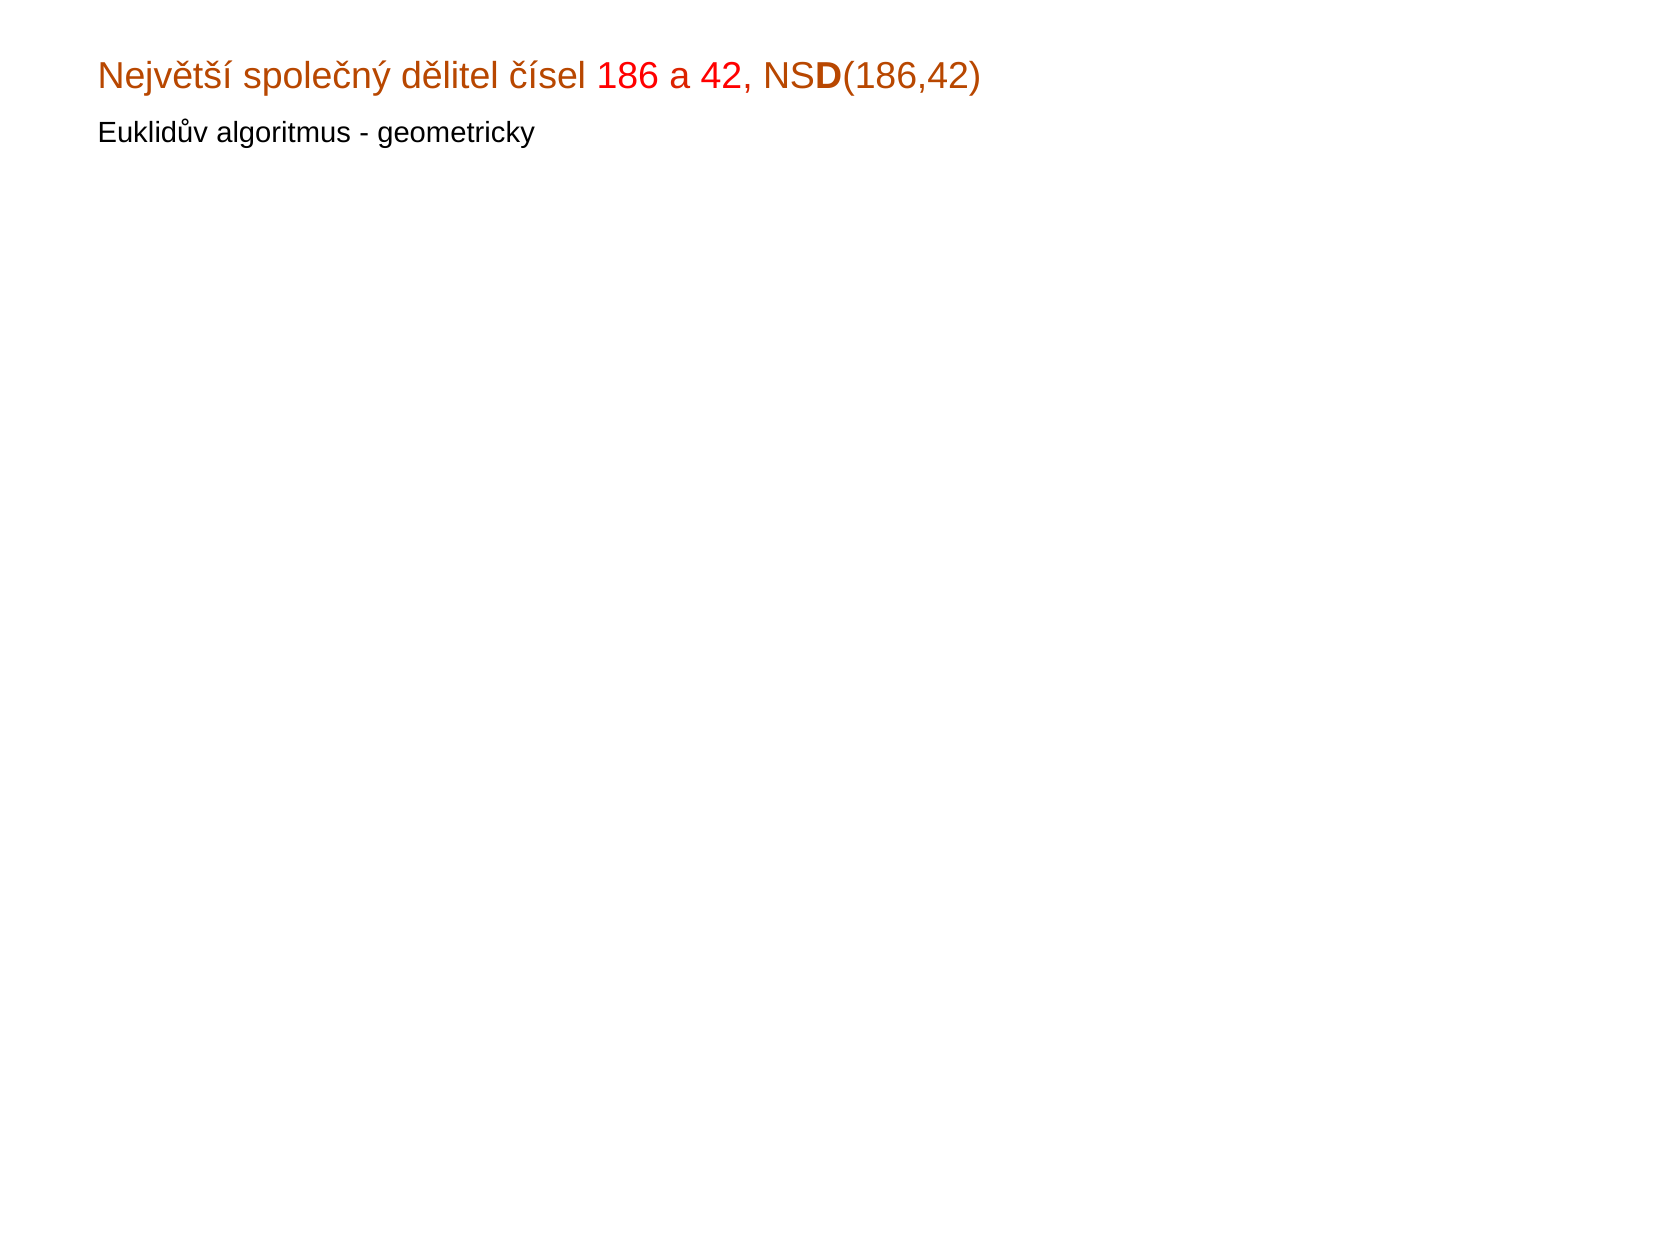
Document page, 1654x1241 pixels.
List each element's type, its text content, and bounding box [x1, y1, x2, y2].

text_box Euklidův algoritmus - geometricky [82, 108, 1146, 166]
text_box Největší společný dělitel čísel 186 a 42, NSD(186,42) [82, 47, 1595, 142]
